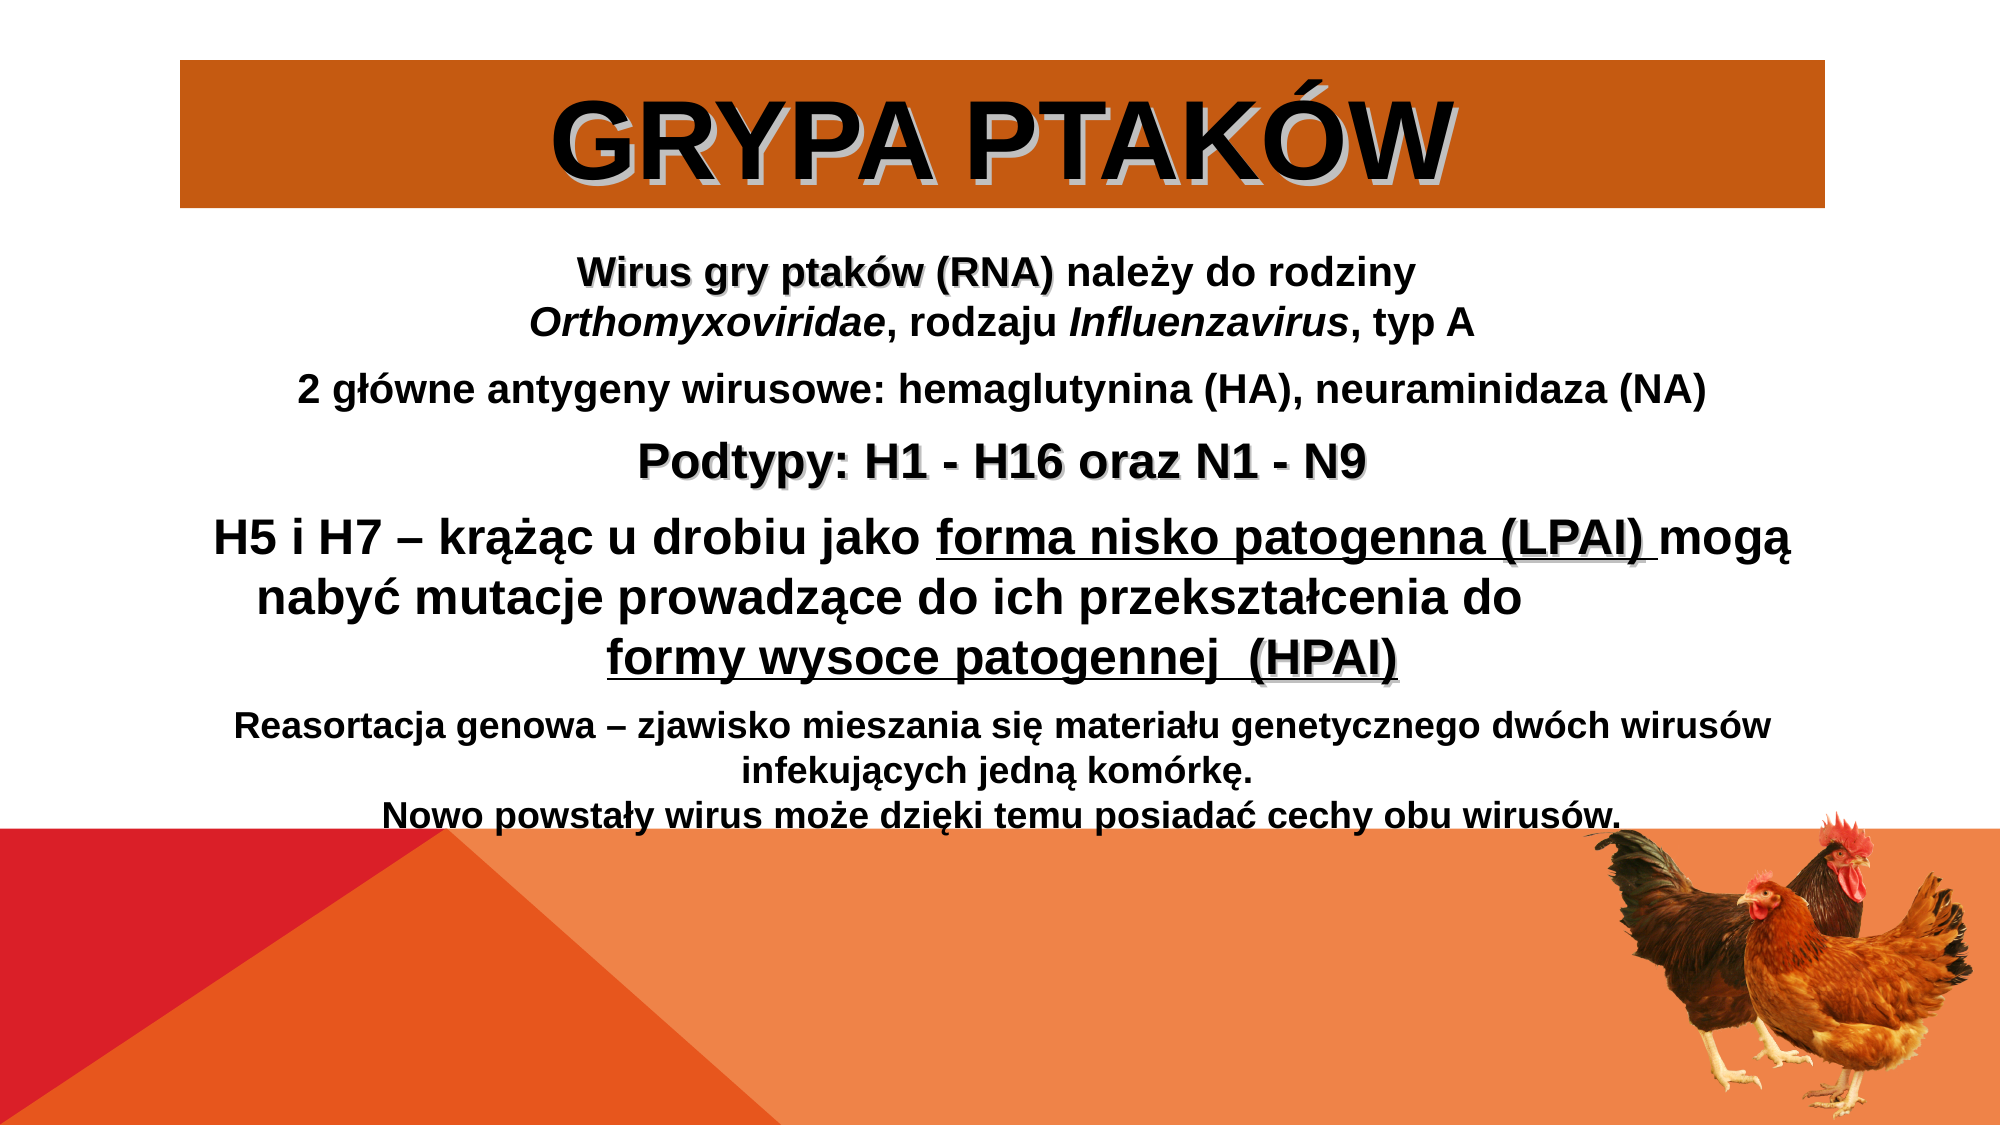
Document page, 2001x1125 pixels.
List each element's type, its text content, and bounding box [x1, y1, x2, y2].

list Wirus gry ptaków (RNA) należy do rodziny Orthomyxoviridae, rodzaju Influenzavirus, typ A 2 główne antygeny wirusowe: hemaglutynina (HA), neuraminidaza (NA) Podtypy: H1 - H16 oraz N1 - N9 H5 i H7 – krążąc u drobiu jako forma nisko patogenna (LPAI) mogą nabyć mutacje prowadzące do ich przekształcenia do formy wysoce patogennej (HPAI) Reasortacja genowa – zjawisko mieszania się materiału genetycznego dwóch wirusów infekujących jedną komórkę. Nowo powstały wirus może dzięki temu posiadać cechy obu wirusów. [180, 180, 1825, 1012]
picture [1569, 739, 2000, 1125]
title GRYPA PTAKÓW [180, 60, 1825, 180]
